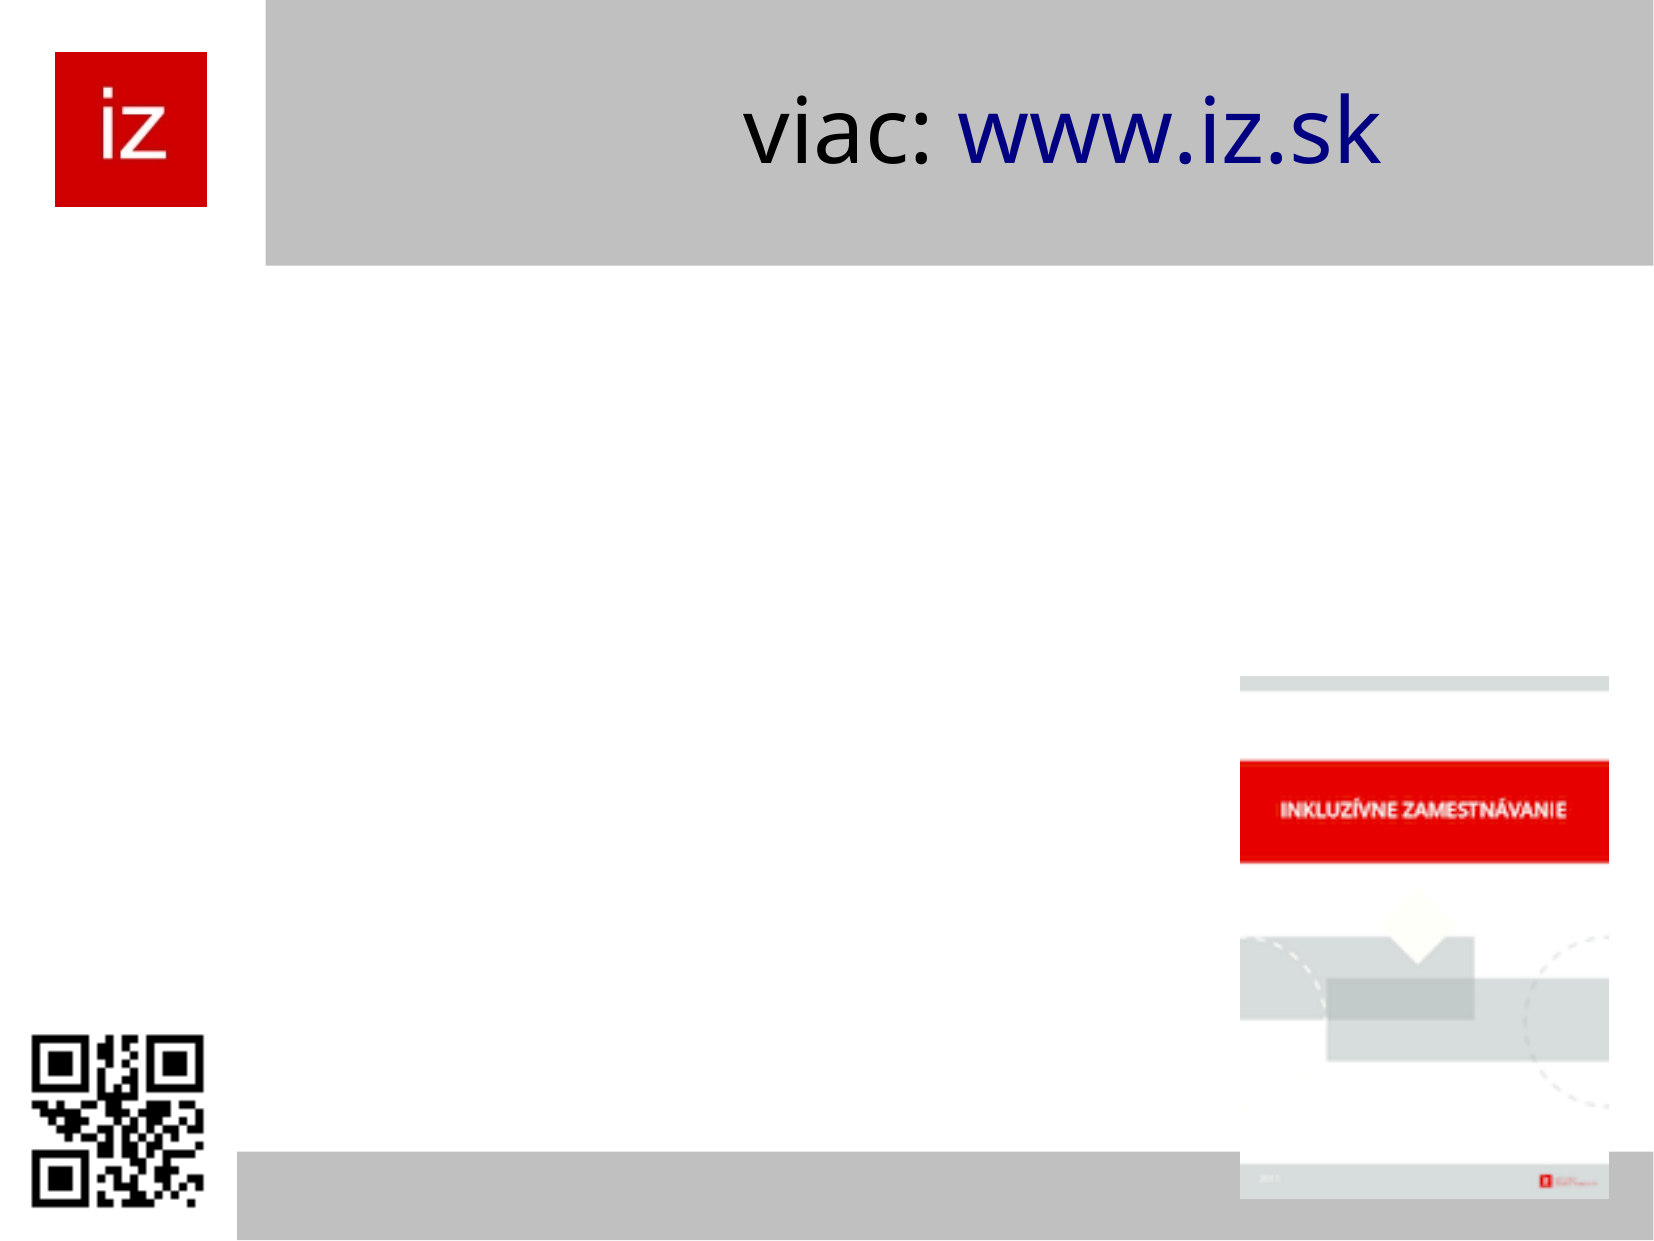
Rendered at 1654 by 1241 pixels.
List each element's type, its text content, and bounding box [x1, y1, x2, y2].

picture [0, 1003, 237, 1241]
picture [1240, 676, 1609, 1199]
picture [55, 52, 207, 207]
title viac: www.iz.sk [561, 29, 1565, 237]
